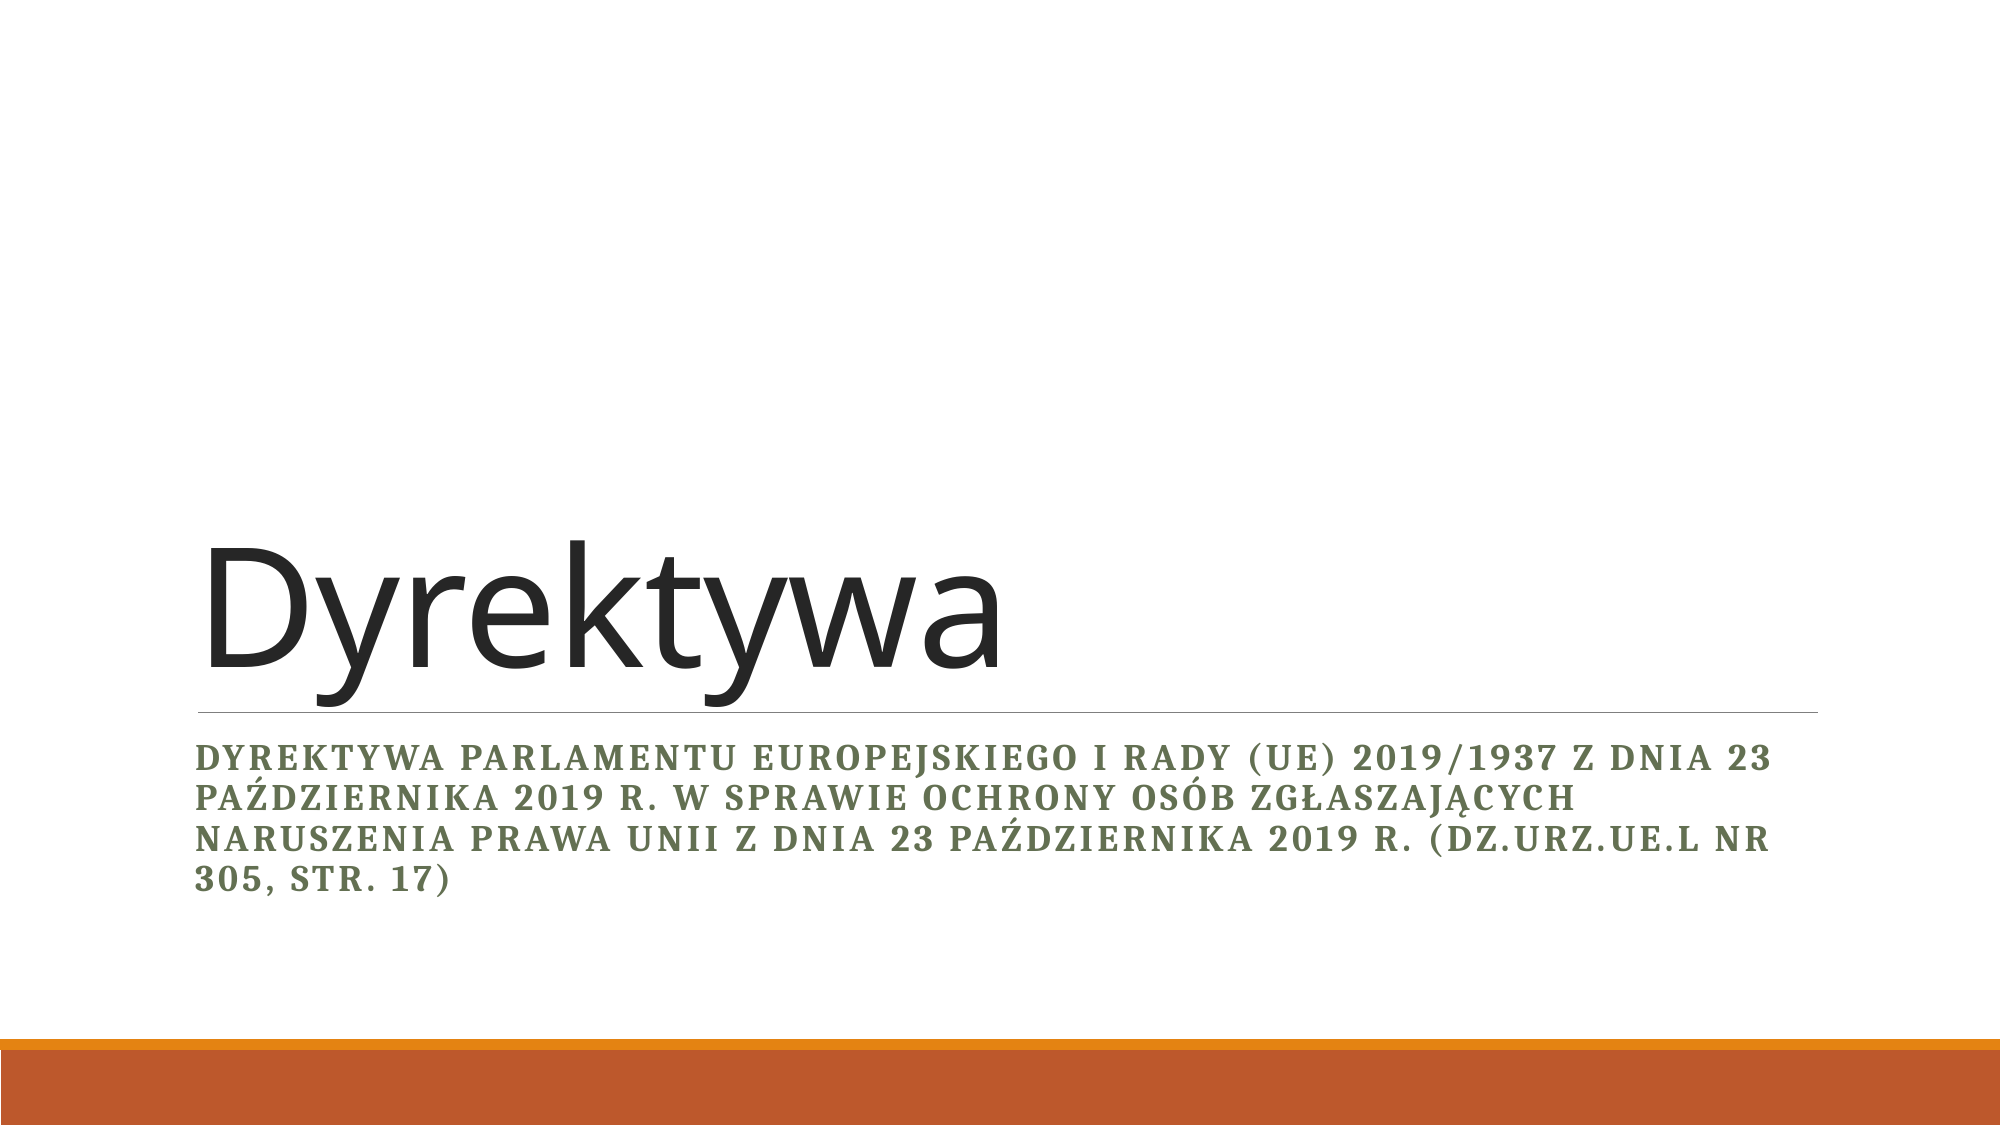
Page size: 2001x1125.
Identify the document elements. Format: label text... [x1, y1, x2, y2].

list Dyrektywa Parlamentu Europejskiego i Rady (UE) 2019/1937 z dnia 23 października 2019 r. w sprawie ochrony osób zgłaszających naruszenia prawa Unii z dnia 23 października 2019 r. (Dz.Urz.UE.L Nr 305, str. 17) [180, 730, 1831, 919]
title Dyrektywa [180, 124, 1831, 710]
